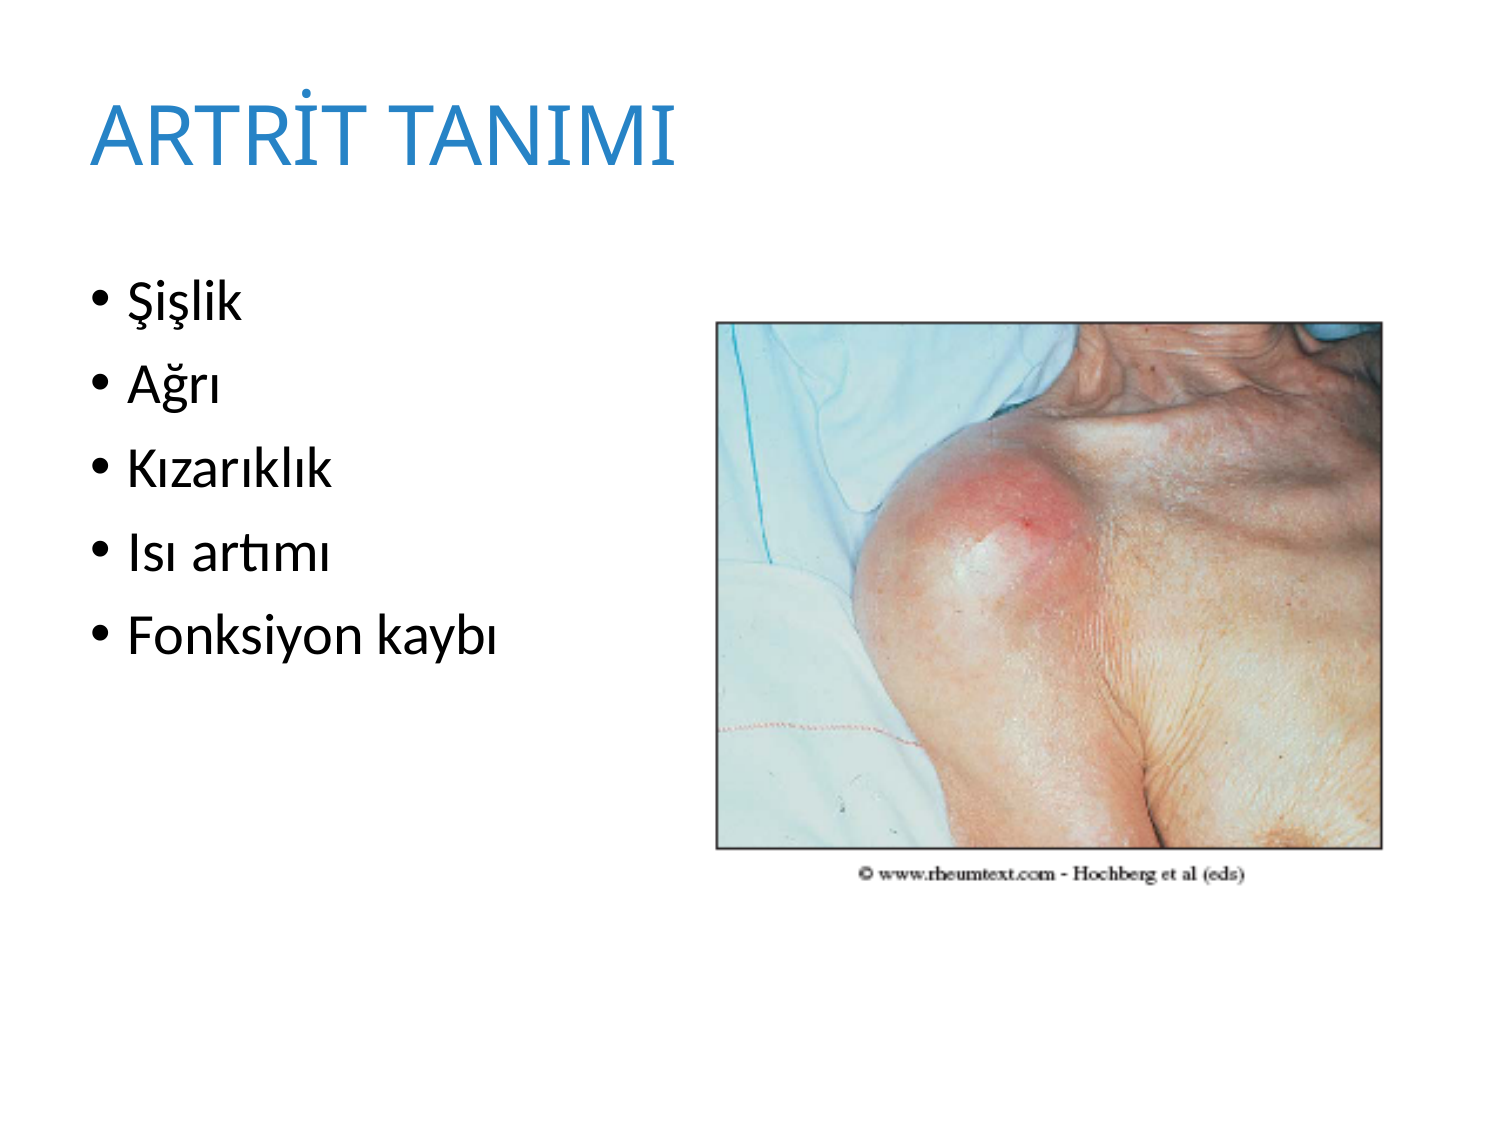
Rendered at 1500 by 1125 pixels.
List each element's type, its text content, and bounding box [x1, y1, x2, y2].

chart [714, 320, 1388, 888]
title ARTRİT TANIMI [75, 45, 1426, 233]
list Şişlik Ağrı Kızarıklık Isı artımı Fonksiyon kaybı [75, 262, 738, 1005]
